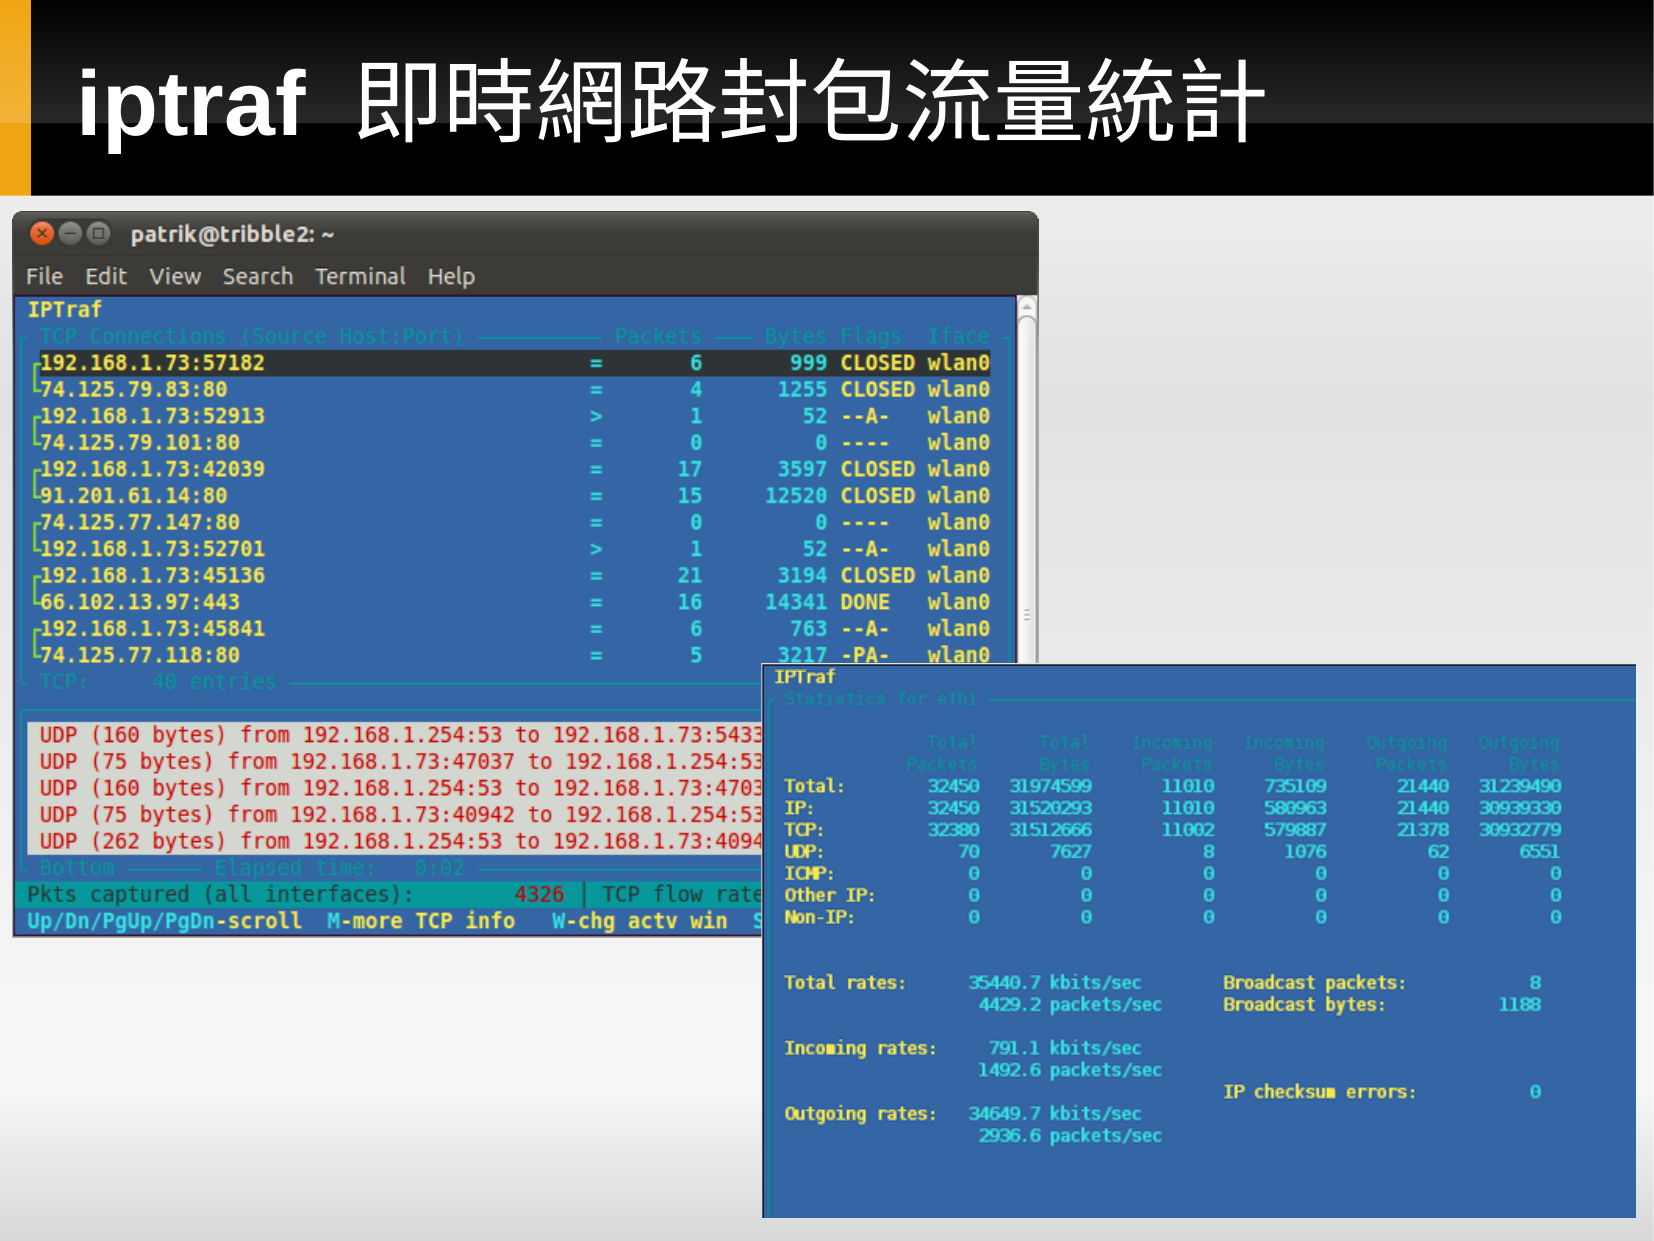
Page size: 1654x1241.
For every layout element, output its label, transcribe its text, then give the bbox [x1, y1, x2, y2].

title iptraf 即時網路封包流量統計 [76, 0, 1565, 208]
picture [0, 0, 1654, 1241]
